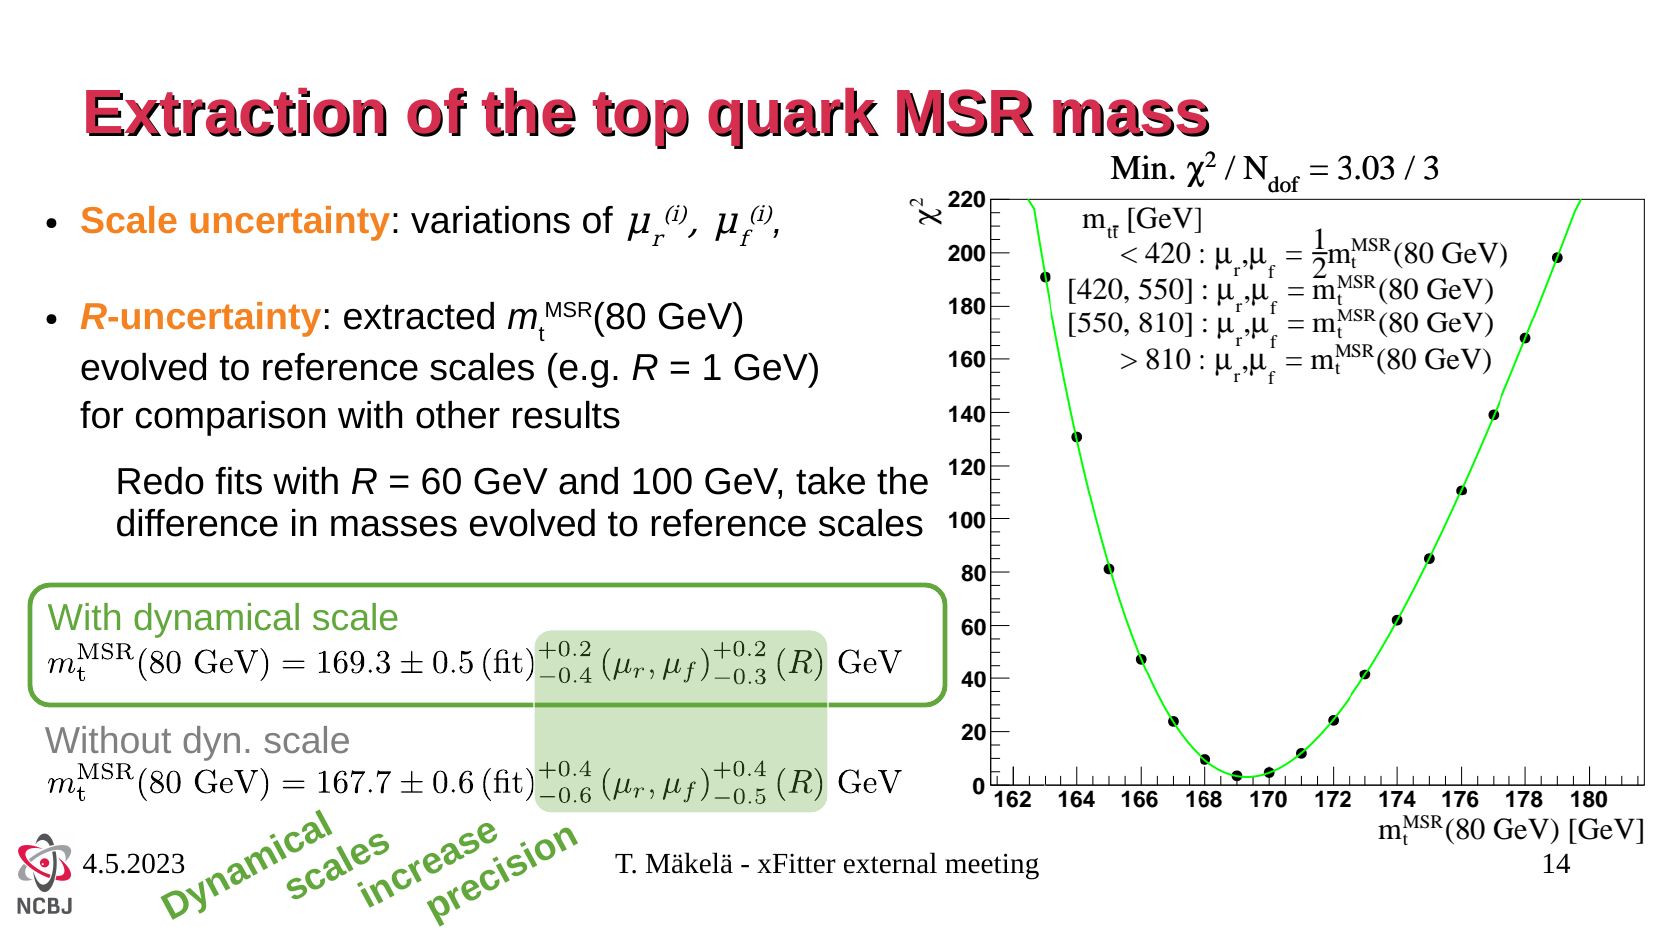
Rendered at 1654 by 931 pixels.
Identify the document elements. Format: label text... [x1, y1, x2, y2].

picture [15, 832, 76, 916]
text_box [30, 585, 946, 814]
picture [900, 142, 1651, 848]
text_box [48, 770, 360, 803]
text_box Dynamical scales increase precision [138, 640, 693, 931]
text_box Scale uncertainty: variations of μr(i), μf(i), R-uncertainty: extracted mtMSR(80 GeV) evolved to reference scales (e.g. R = 1 GeV) for comparison with other results Redo fits with R = 60 GeV and 100 GeV, take the difference in masses evolved to reference scales [30, 692, 479, 708]
text_box Without dyn. scale [30, 712, 379, 770]
text_box Scale uncertainty: variations of μr(i), μf(i), R-uncertainty: extracted mtMSR(80 GeV) evolved to reference scales (e.g. R = 1 GeV) for comparison with other results Redo fits with R = 60 GeV and 100 GeV, take the difference in masses evolved to reference scales [30, 192, 1081, 708]
title Extraction of the top quark MSR mass [82, 37, 1571, 193]
text_box With dynamical scale [33, 588, 499, 661]
